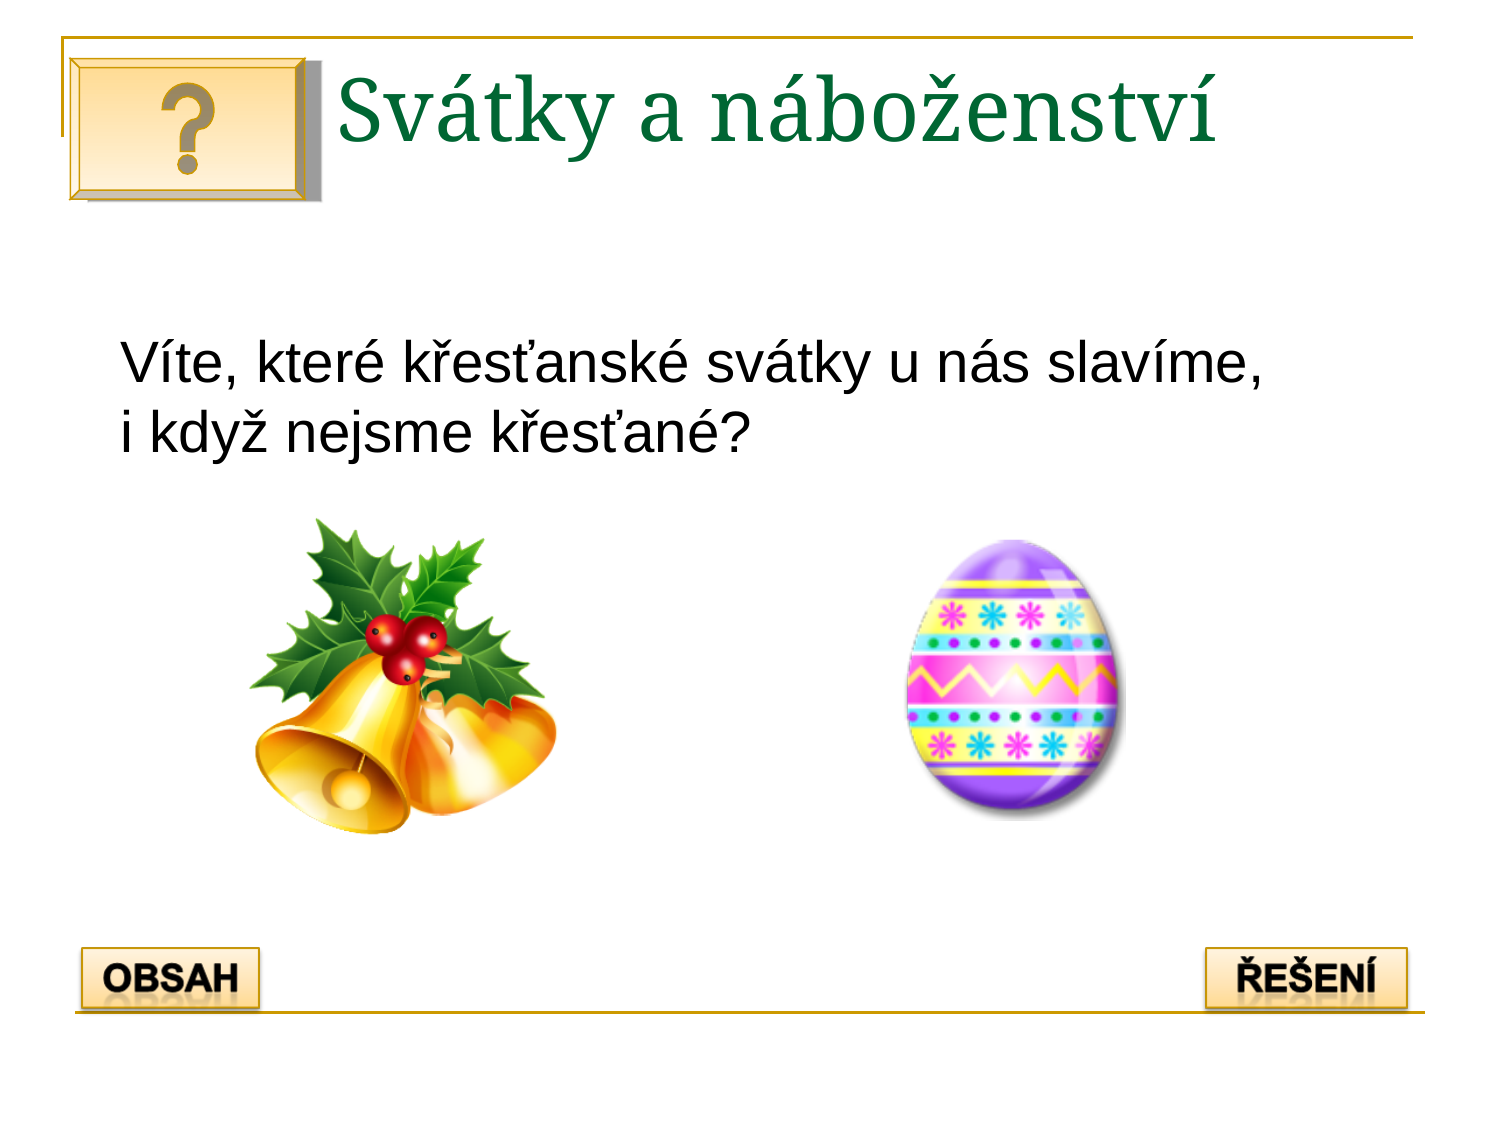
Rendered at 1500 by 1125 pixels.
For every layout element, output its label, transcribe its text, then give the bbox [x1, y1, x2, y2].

picture [69, 938, 272, 1055]
picture [902, 538, 1126, 821]
picture [1197, 938, 1416, 1056]
picture [239, 515, 575, 851]
text_box Víte, které křesťanské svátky u nás slavíme, i když nejsme křesťané? [105, 316, 1301, 542]
text_box [71, 58, 305, 200]
title Svátky a náboženství [93, 46, 1444, 234]
